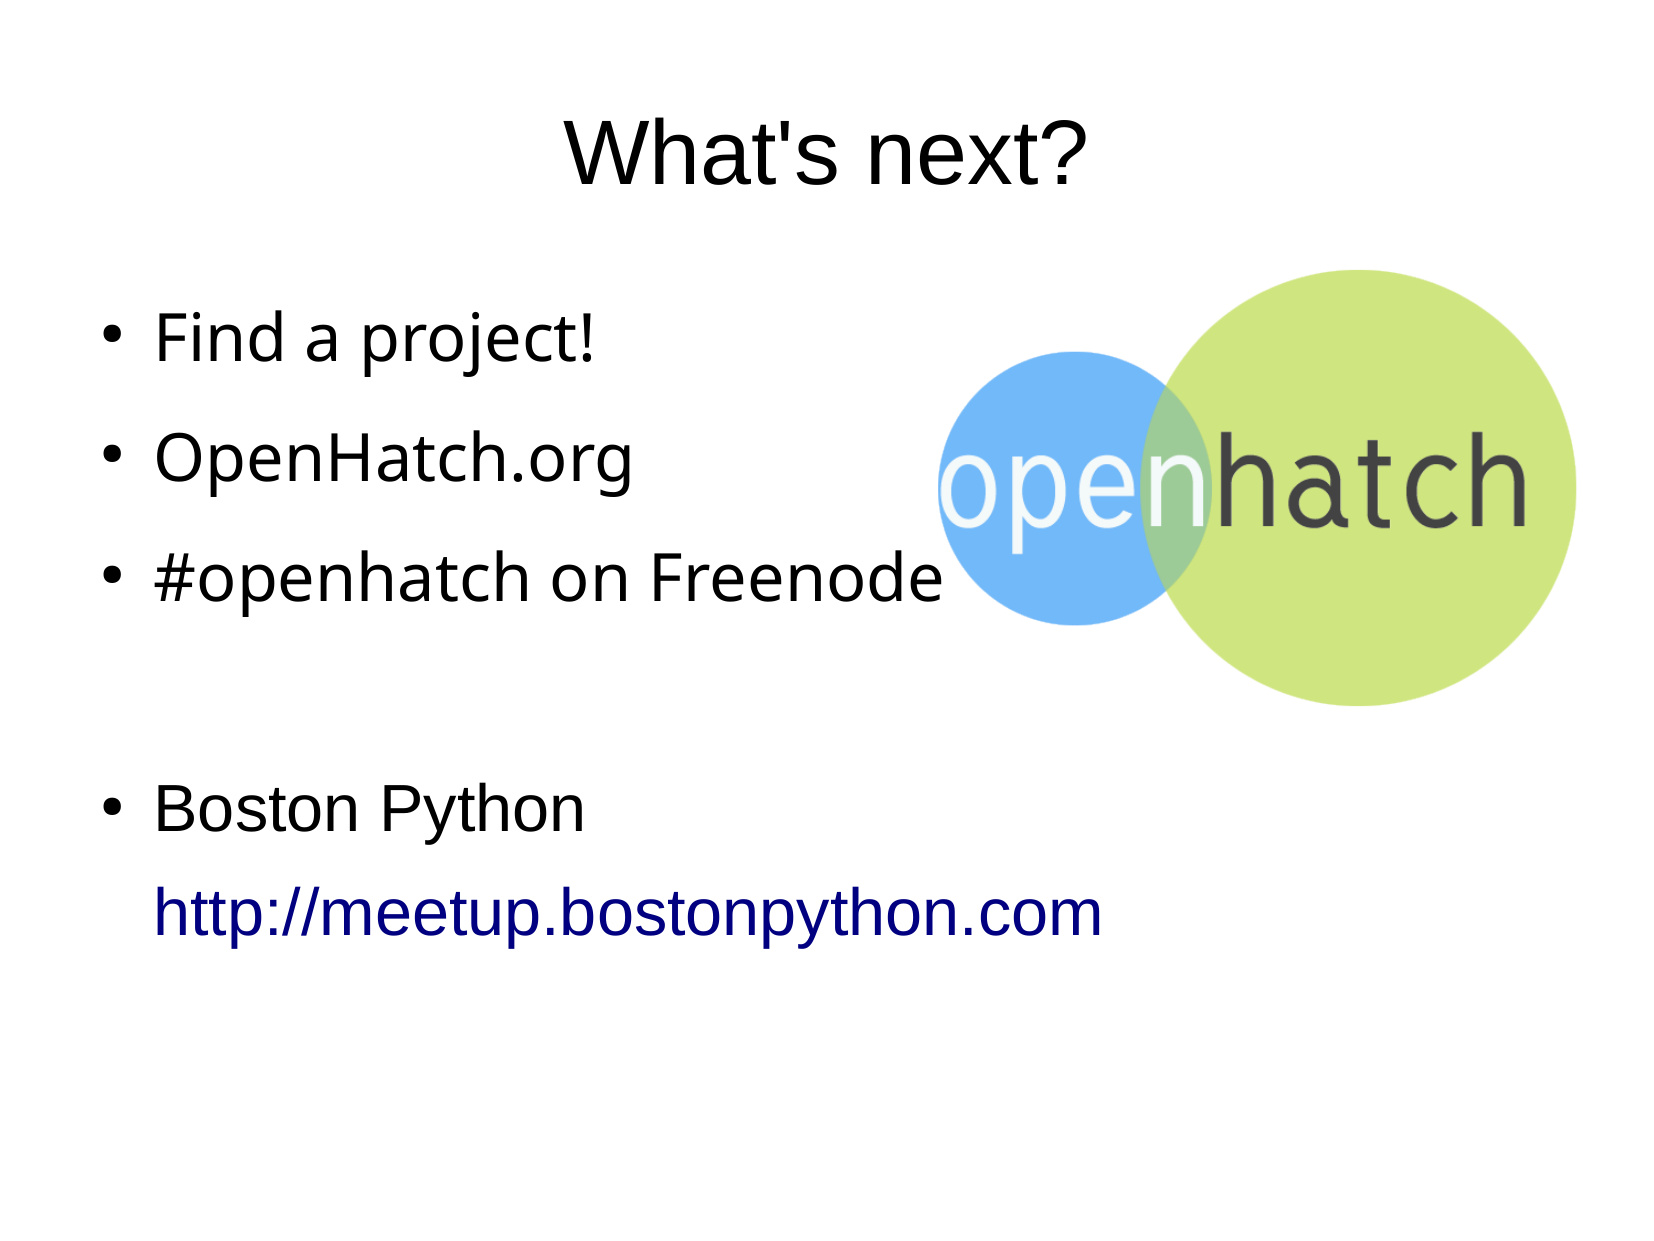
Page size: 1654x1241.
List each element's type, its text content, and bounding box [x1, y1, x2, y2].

title What's next? [82, 49, 1571, 257]
picture [937, 262, 1581, 713]
list Find a project! OpenHatch.org #openhatch on Freenode Boston Python http://meetup.bostonpython.com [82, 290, 1571, 1109]
